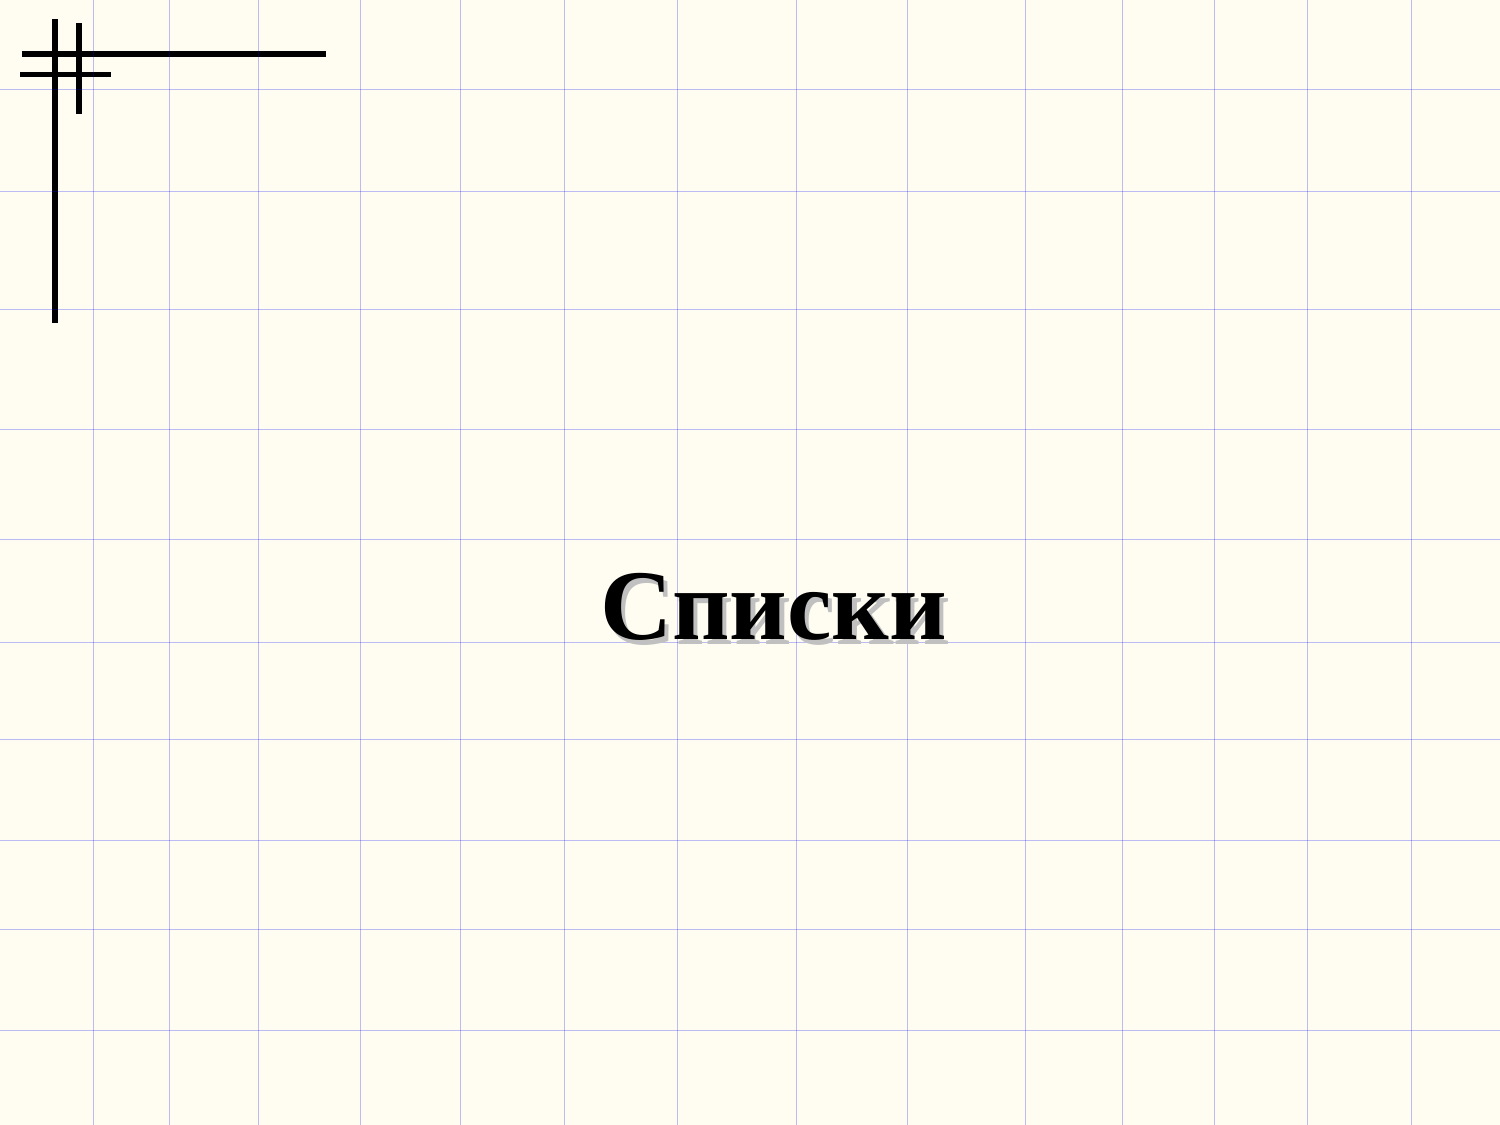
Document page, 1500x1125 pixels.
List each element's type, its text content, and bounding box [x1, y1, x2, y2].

title Списки [123, 349, 1424, 669]
